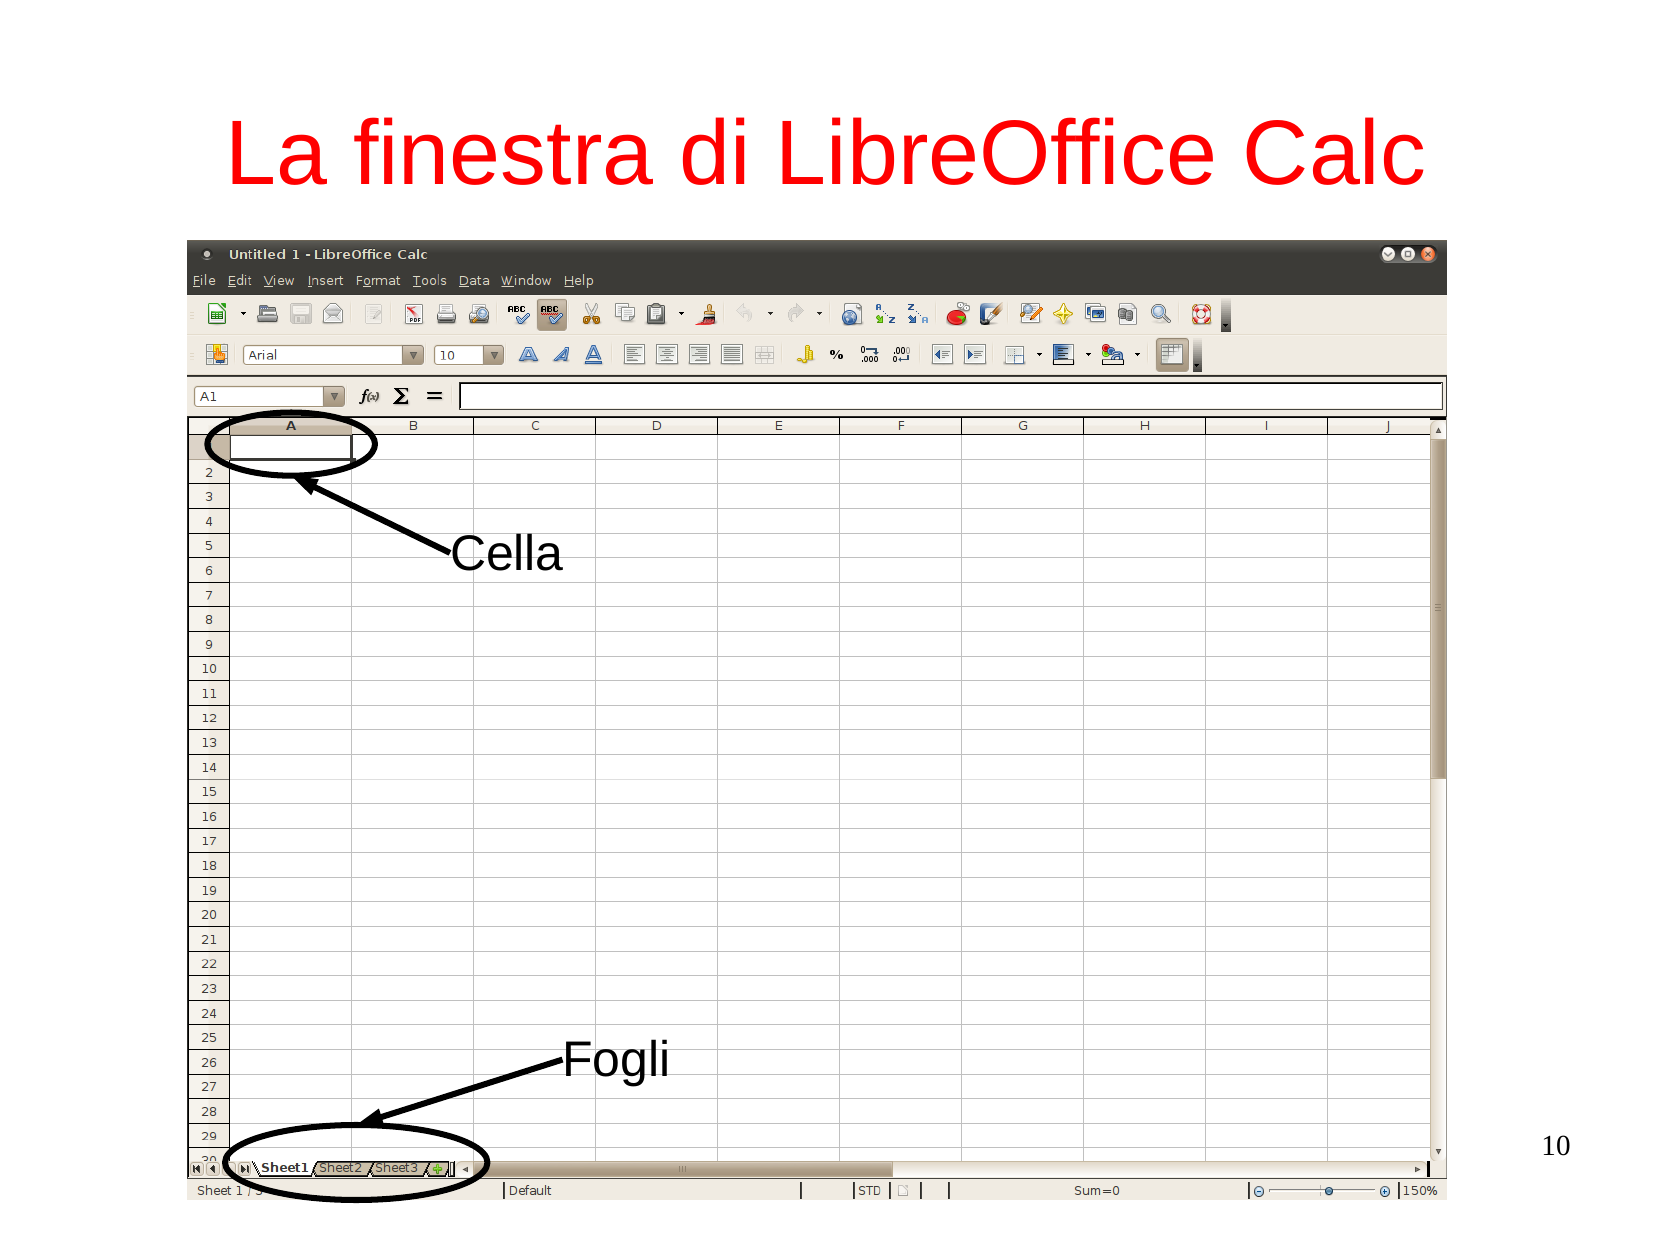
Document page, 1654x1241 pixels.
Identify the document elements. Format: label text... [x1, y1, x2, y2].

text_box Cella [450, 525, 564, 581]
picture [187, 257, 1447, 1201]
picture [229, 1129, 484, 1196]
text_box Fogli [562, 1031, 671, 1088]
title La finestra di LibreOffice Calc [82, 49, 1571, 257]
